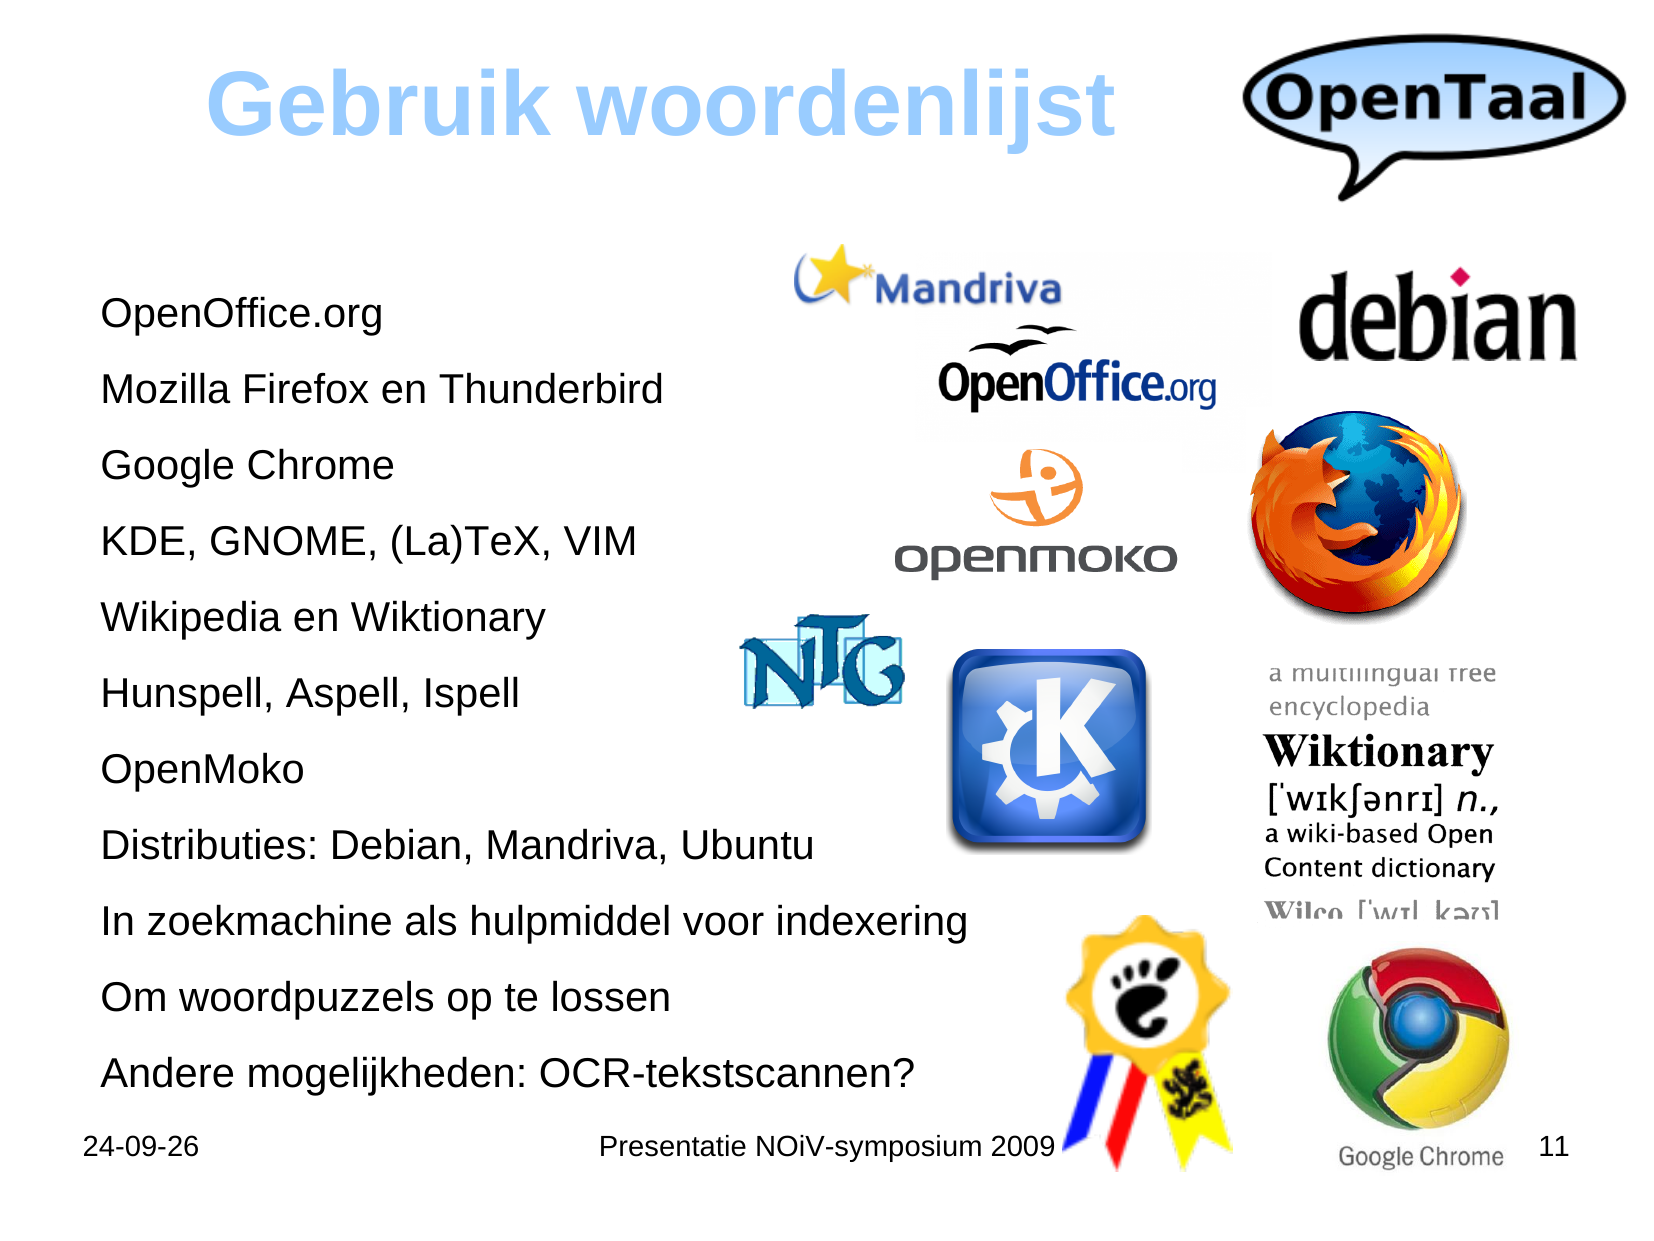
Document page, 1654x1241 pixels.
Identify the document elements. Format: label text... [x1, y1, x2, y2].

picture [794, 244, 1467, 625]
picture [1257, 661, 1502, 928]
picture [1299, 265, 1579, 362]
picture [946, 649, 1152, 855]
picture [738, 614, 905, 709]
picture [1062, 915, 1233, 1172]
picture [1240, 29, 1631, 206]
list OpenOffice.org Mozilla Firefox en Thunderbird Google Chrome KDE, GNOME, (La)TeX, VIM Wikipedia en Wiktionary Hunspell, Aspell, Ispell OpenMoko Distributies: Debian, Mandriva, Ubuntu In zoekmachine als hulpmiddel voor indexering Om woordpuzzels op te lossen Andere mogelijkheden: OCR-tekstscannen? [82, 290, 1571, 1100]
picture [1293, 941, 1528, 1176]
title Gebruik woordenlijst [0, 7, 1406, 200]
